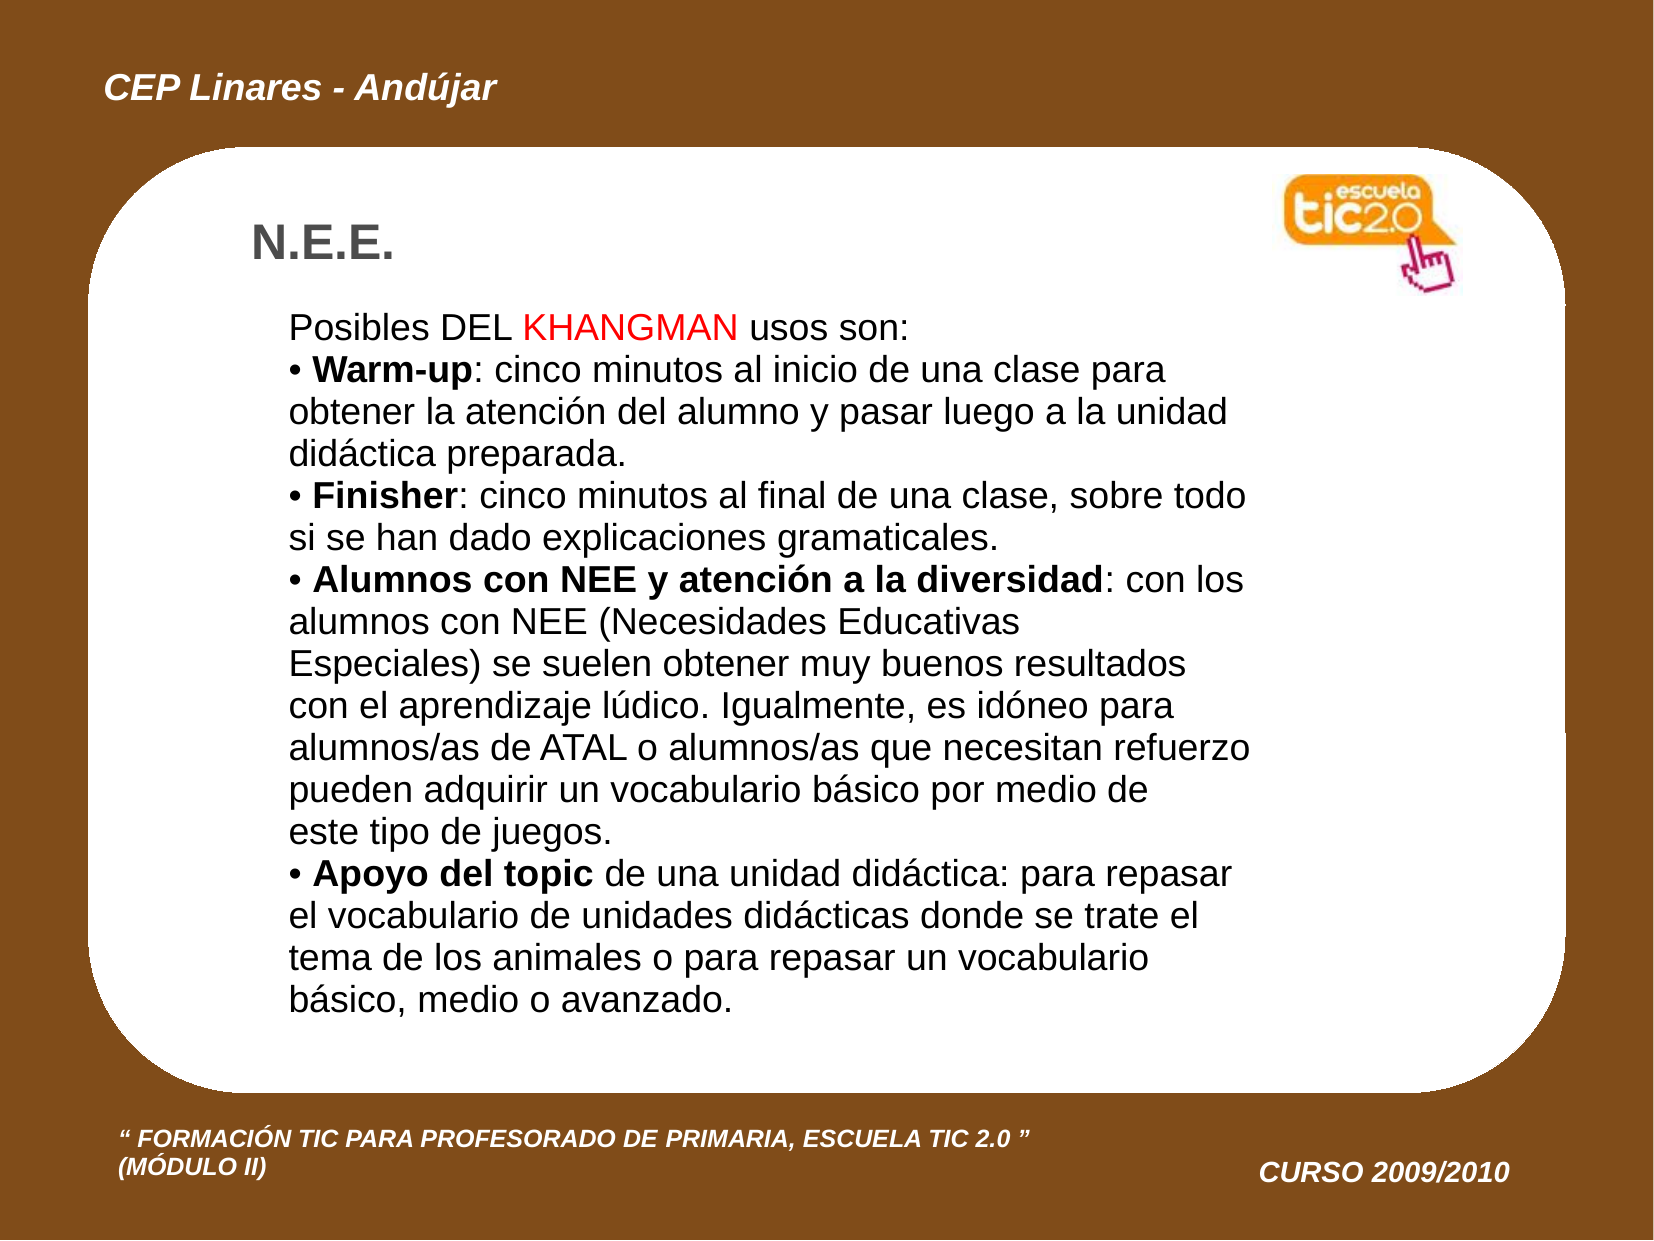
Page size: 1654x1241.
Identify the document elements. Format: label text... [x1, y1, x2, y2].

text_box Posibles DEL KHANGMAN usos son: • Warm-up: cinco minutos al inicio de una clase para obtener la atención del alumno y pasar luego a la unidad didáctica preparada. • Finisher: cinco minutos al final de una clase, sobre todo si se han dado explicaciones gramaticales. • Alumnos con NEE y atención a la diversidad: con los alumnos con NEE (Necesidades Educativas Especiales) se suelen obtener muy buenos resultados con el aprendizaje lúdico. Igualmente, es idóneo para alumnos/as de ATAL o alumnos/as que necesitan refuerzo pueden adquirir un vocabulario básico por medio de este tipo de juegos. • Apoyo del topic de una unidad didáctica: para repasar el vocabulario de unidades didácticas donde se trate el tema de los animales o para repasar un vocabulario básico, medio o avanzado. [273, 299, 1270, 1034]
picture [1272, 174, 1463, 296]
text_box N.E.E. [236, 206, 1152, 279]
